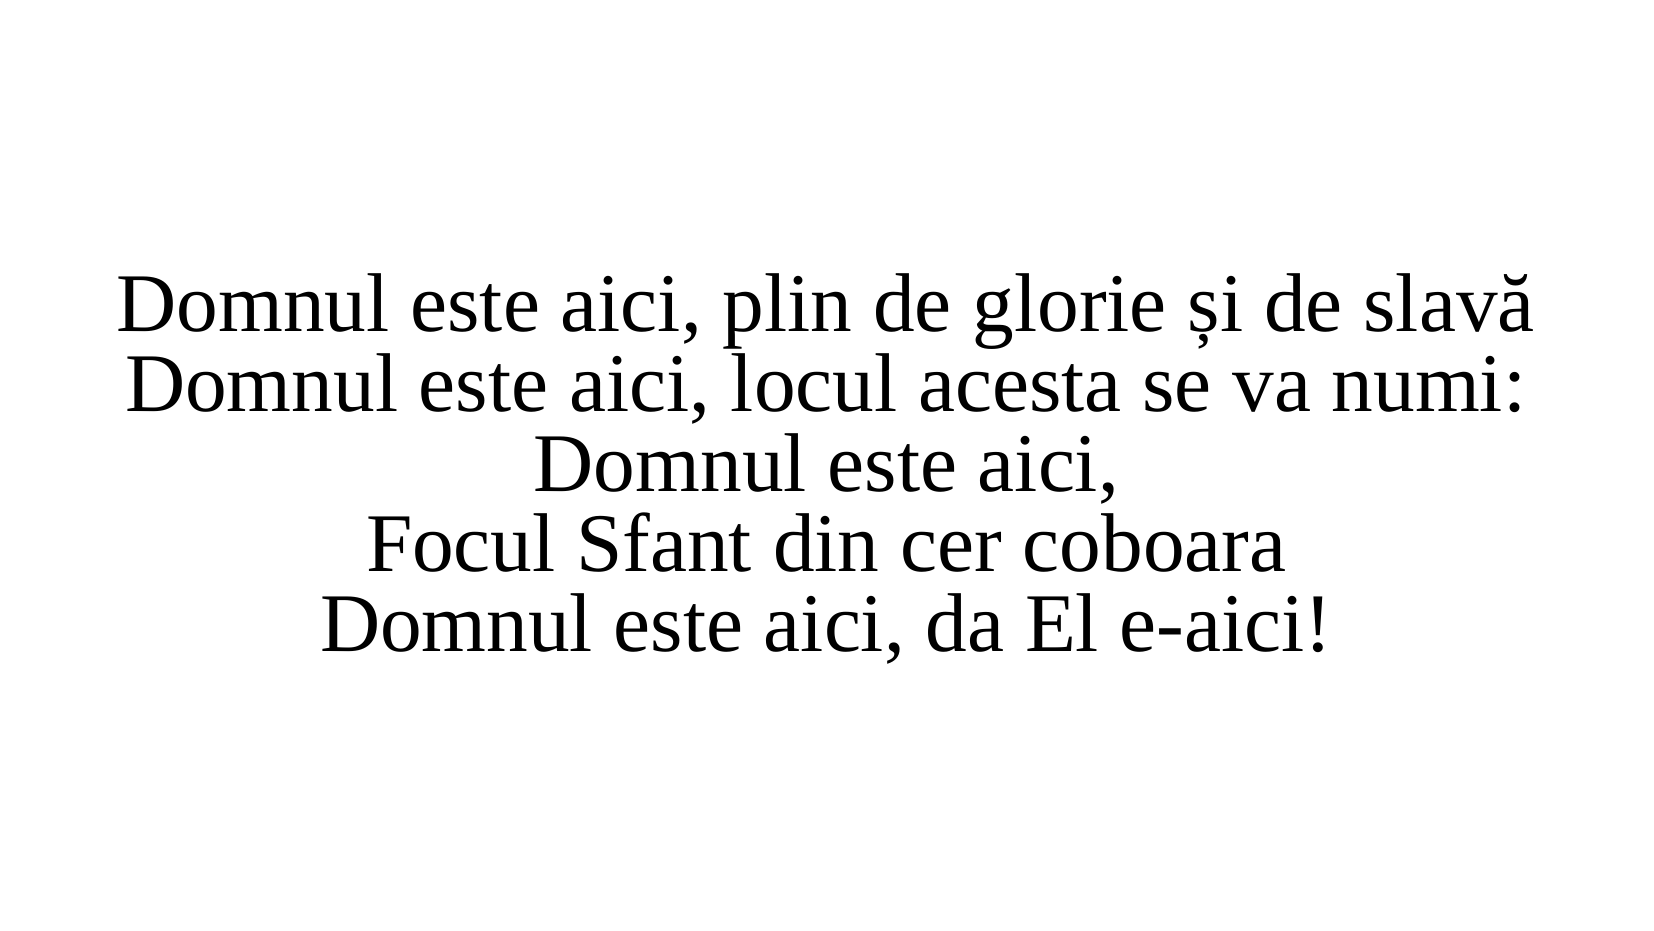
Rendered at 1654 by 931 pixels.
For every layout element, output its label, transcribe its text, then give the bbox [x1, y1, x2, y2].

subtitle Domnul este aici, plin de glorie și de slavă Domnul este aici, locul acesta se va numi: Domnul este aici, Focul Sfant din cer coboara Domnul este aici, da El e-aici! [0, 259, 1654, 661]
